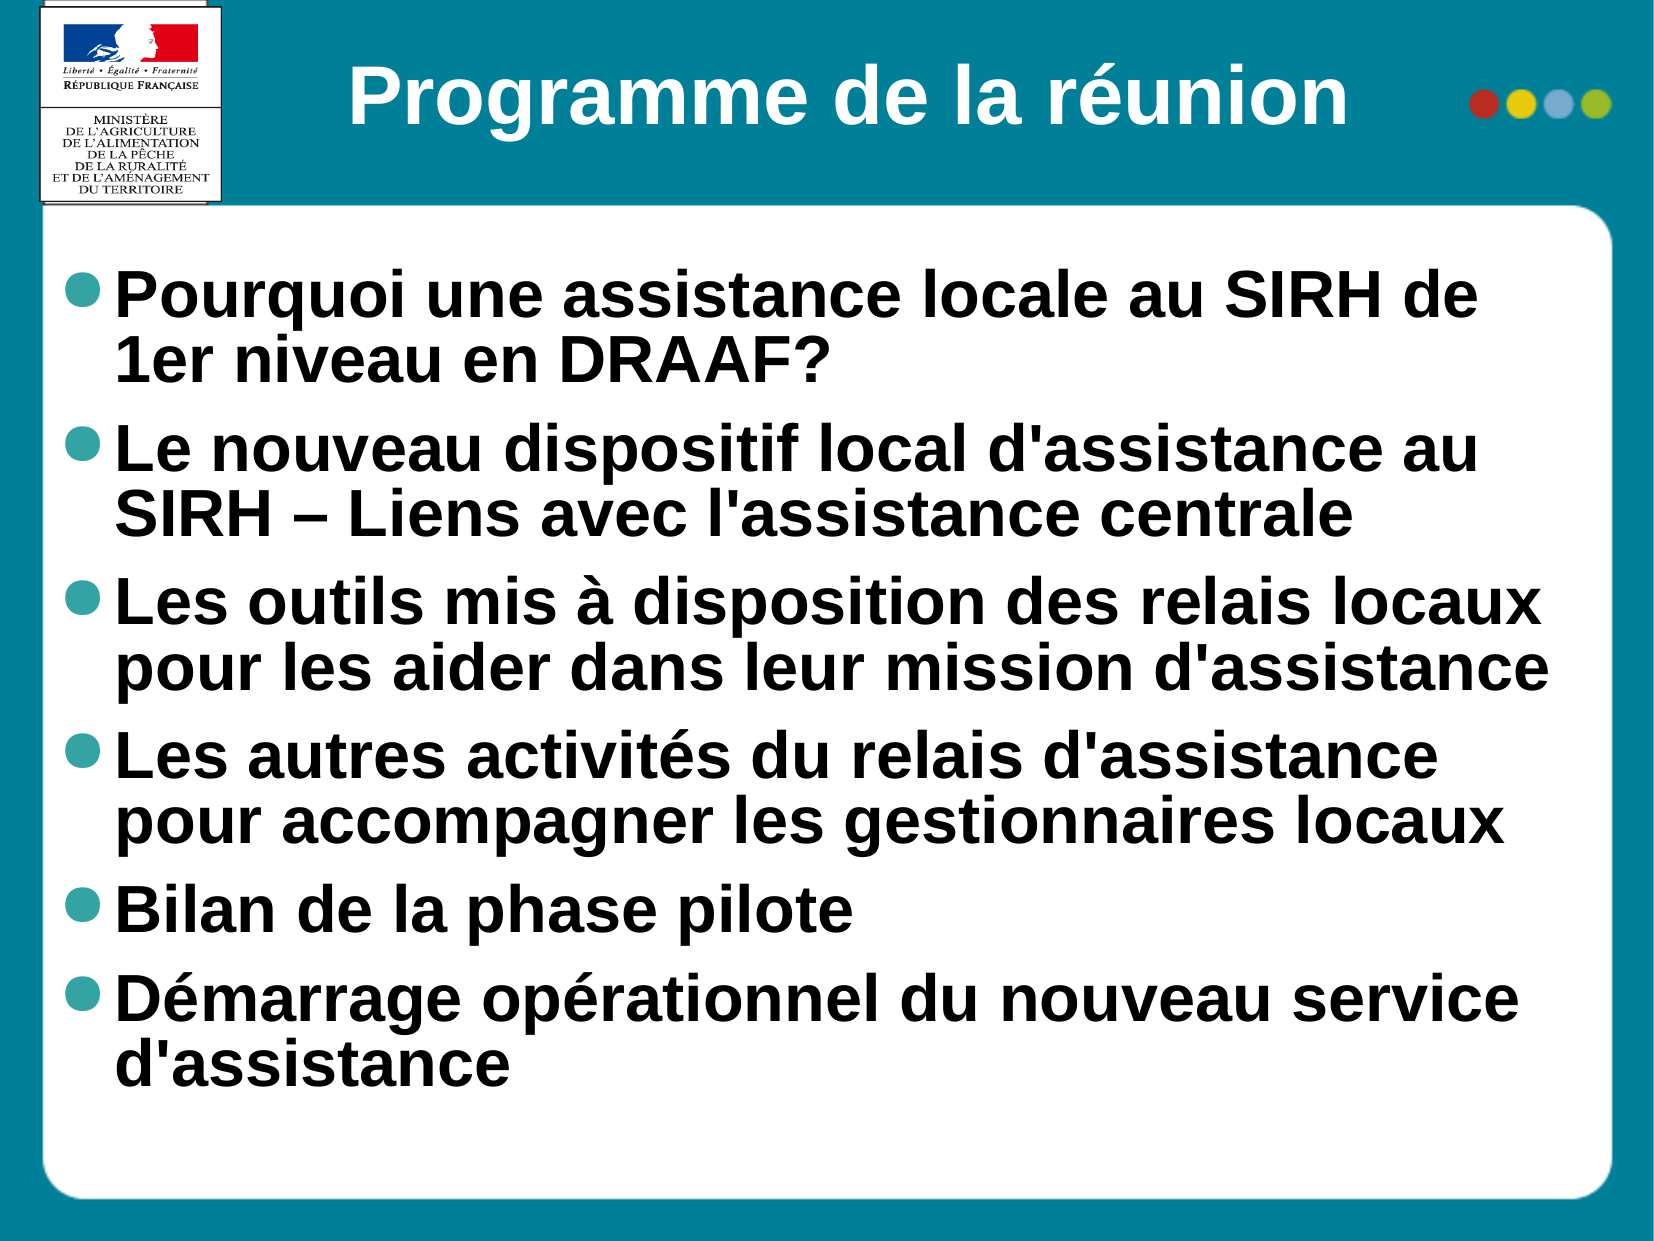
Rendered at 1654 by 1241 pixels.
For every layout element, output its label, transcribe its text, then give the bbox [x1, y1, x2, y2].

picture [0, 0, 1654, 1241]
title Programme de la réunion [162, 0, 1536, 230]
list Pourquoi une assistance locale au SIRH de 1er niveau en DRAAF? Le nouveau dispositif local d'assistance au SIRH – Liens avec l'assistance centrale Les outils mis à disposition des relais locaux pour les aider dans leur mission d'assistance Les autres activités du relais d'assistance pour accompagner les gestionnaires locaux Bilan de la phase pilote Démarrage opérationnel du nouveau service d'assistance [59, 265, 1595, 1148]
